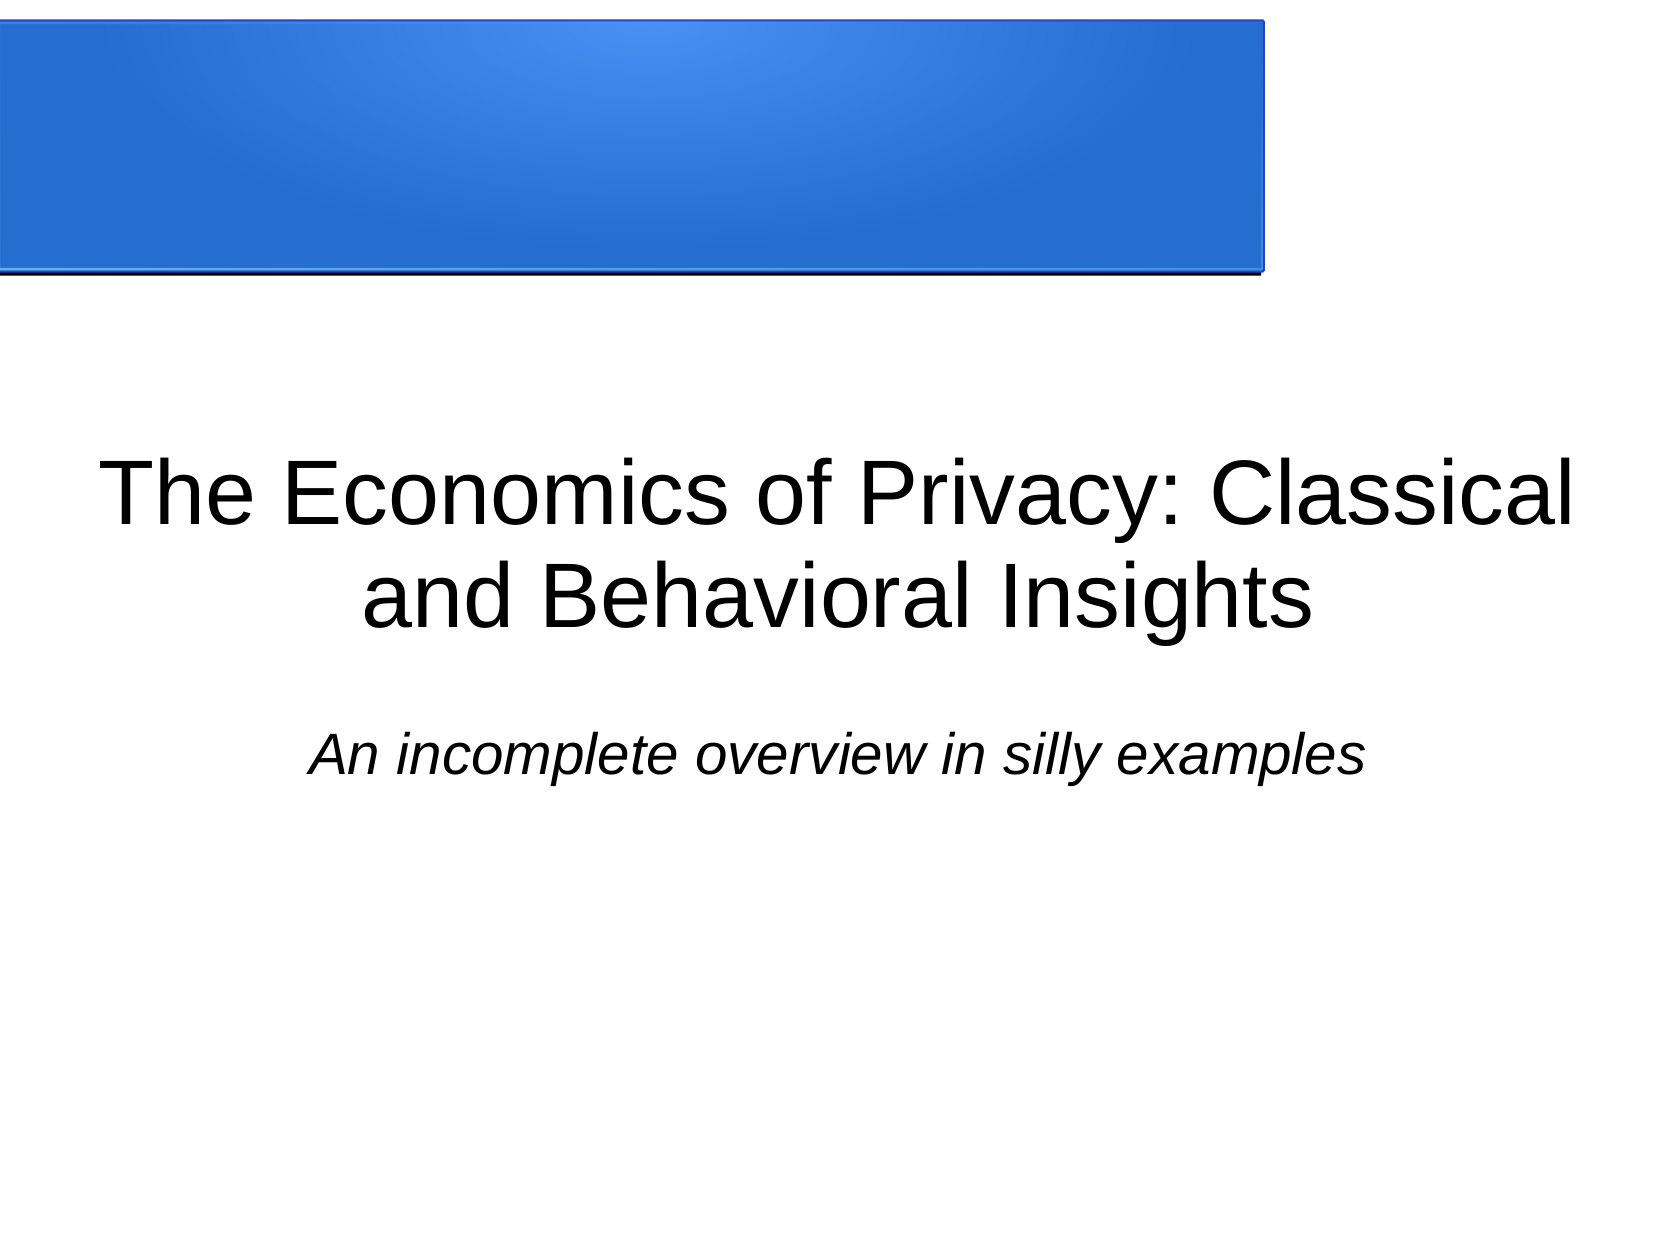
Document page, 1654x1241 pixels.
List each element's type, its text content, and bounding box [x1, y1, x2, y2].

subtitle The Economics of Privacy: Classical and Behavioral Insights An incomplete overview in silly examples [82, 47, 1595, 1182]
